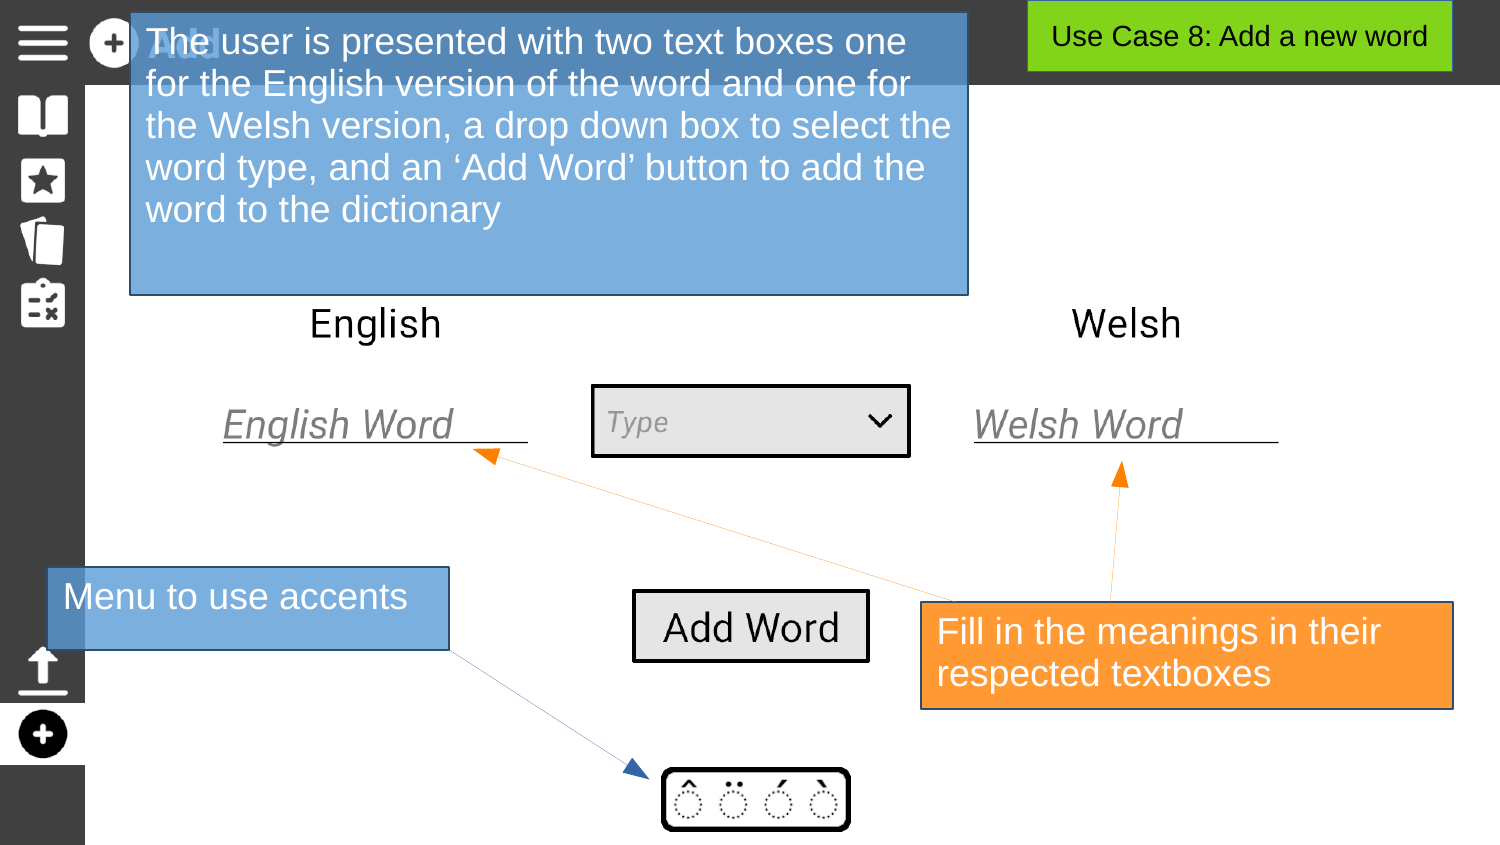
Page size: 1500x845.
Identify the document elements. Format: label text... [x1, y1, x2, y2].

text_box Use Case 8: Add a new word [1027, 0, 1453, 72]
text_box Fill in the meanings in their respected textboxes [920, 602, 1453, 709]
text_box Menu to use accents [47, 566, 449, 650]
picture [0, 0, 1500, 845]
text_box The user is presented with two text boxes one for the English version of the word and one for the Welsh version, a drop down box to select the word type, and an ‘Add Word’ button to add the word to the dictionary [129, 11, 969, 296]
